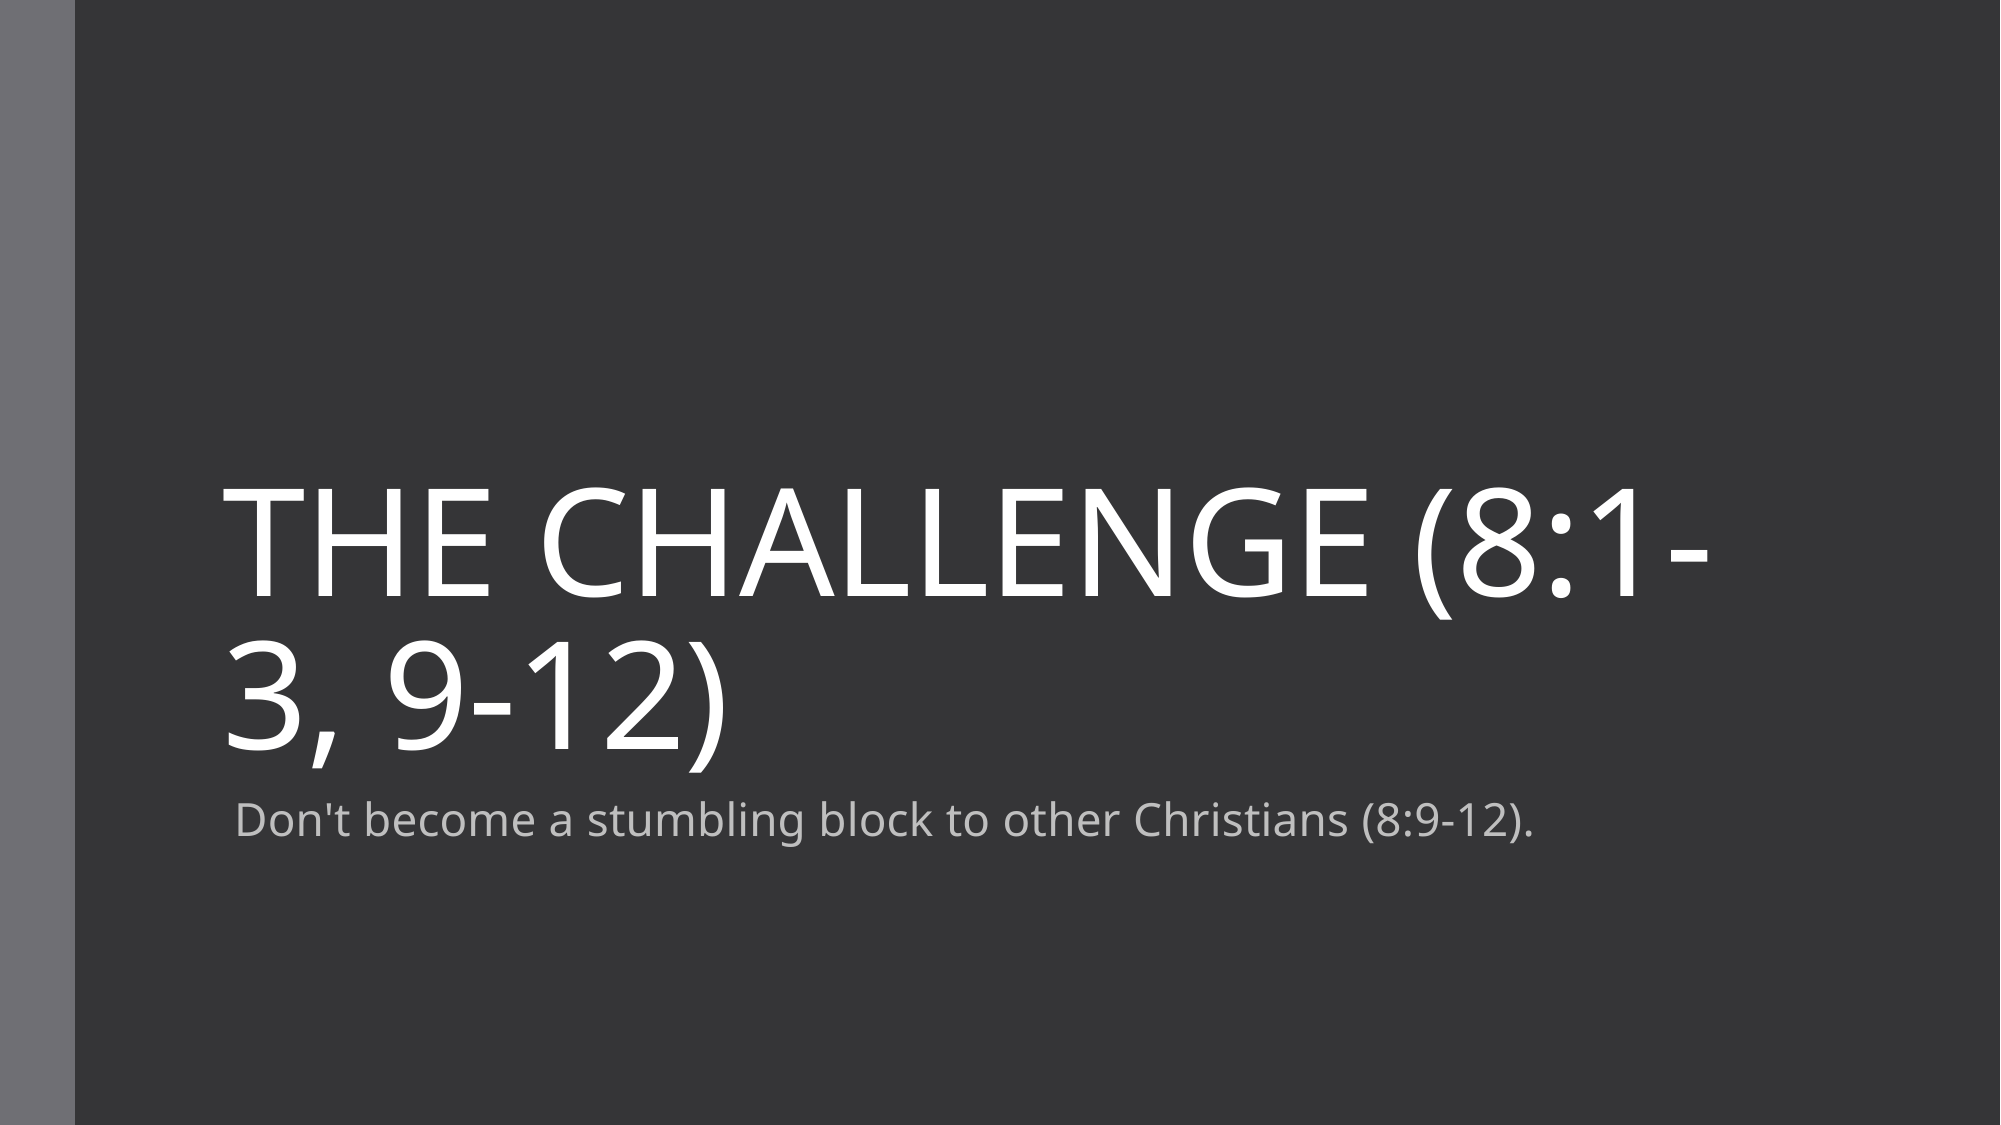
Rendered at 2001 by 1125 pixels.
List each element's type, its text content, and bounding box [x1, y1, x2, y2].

title THE CHALLENGE (8:1-3, 9-12) [206, 124, 1752, 787]
subtitle Don't become a stumbling block to other Christians (8:9-12). [206, 787, 1752, 1066]
